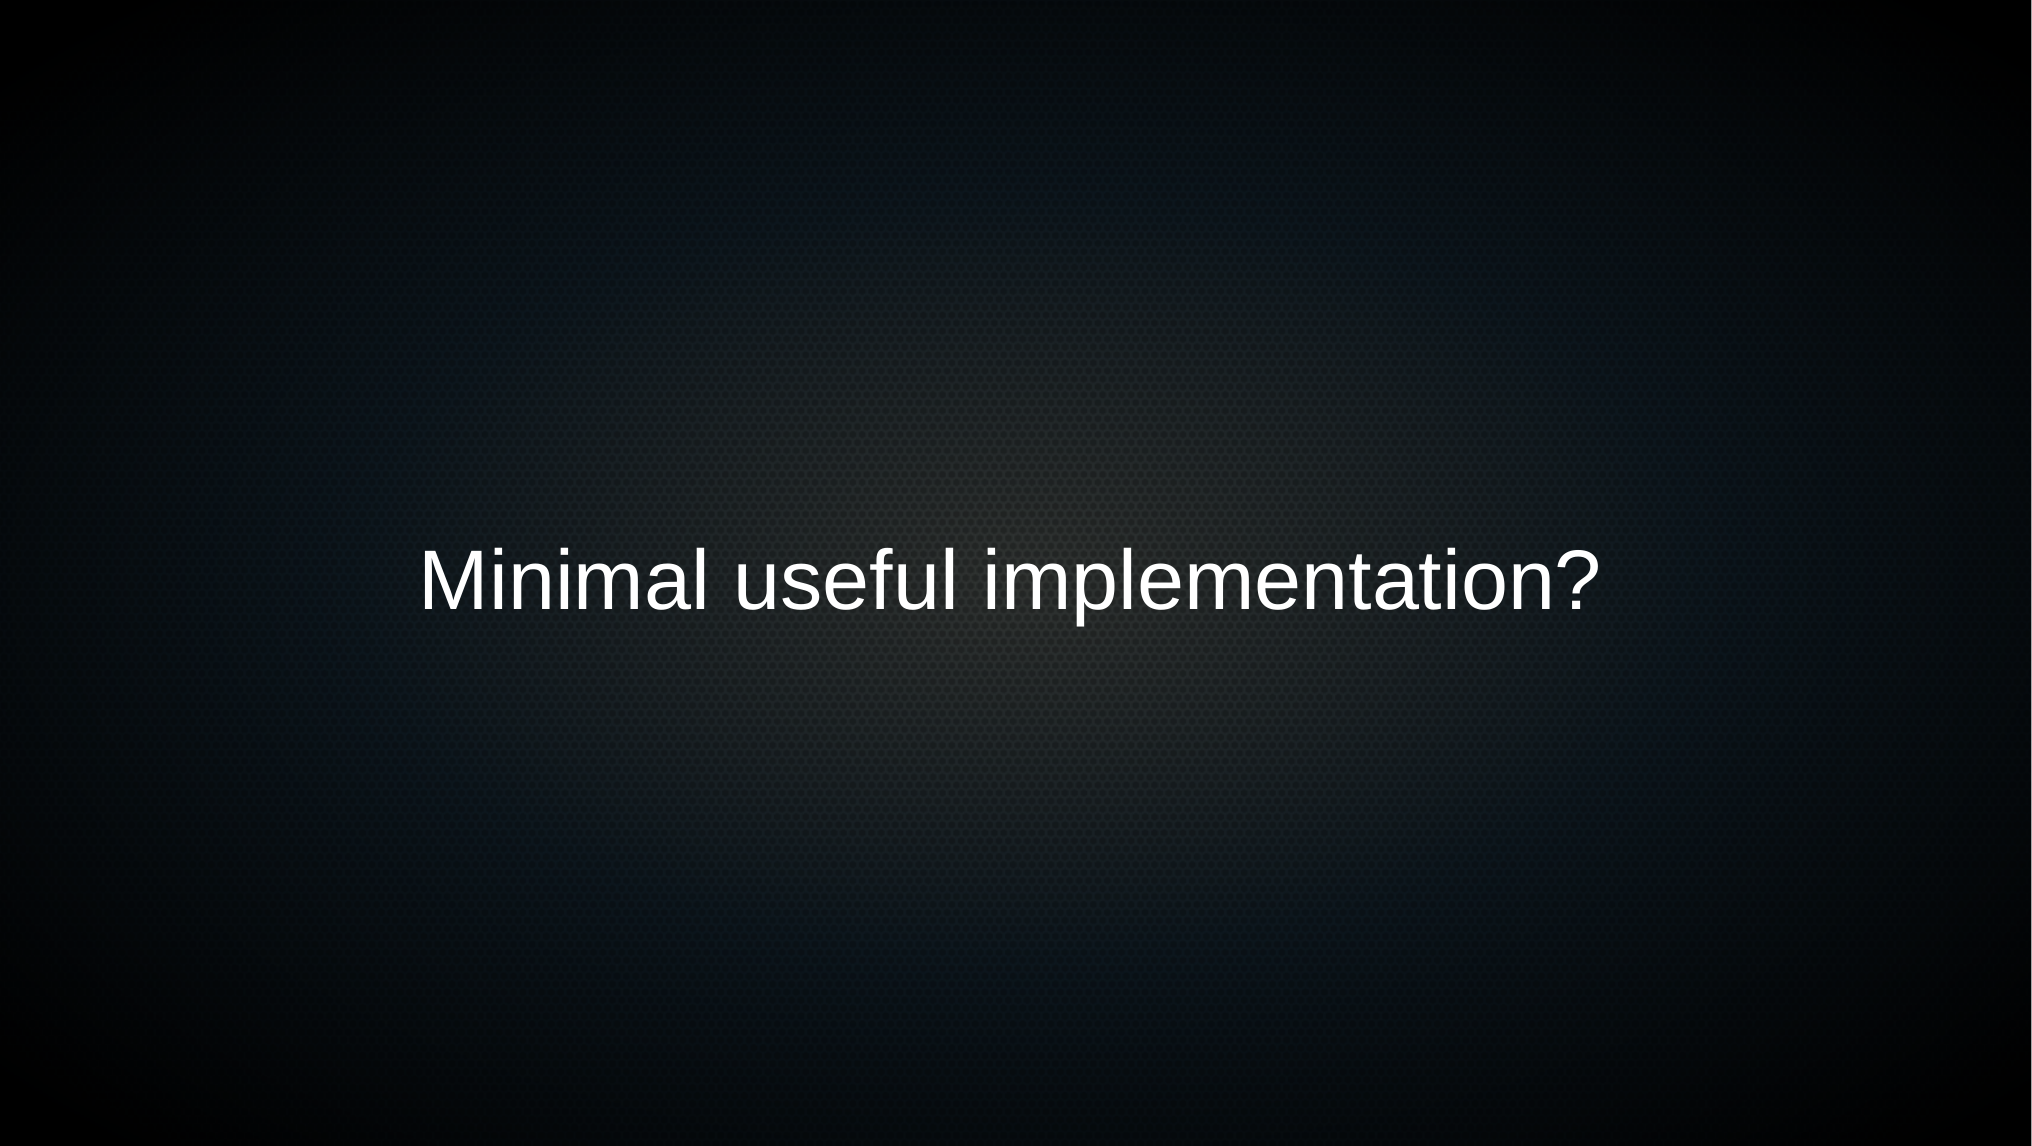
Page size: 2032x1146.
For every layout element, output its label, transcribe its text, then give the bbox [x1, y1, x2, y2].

picture [0, 0, 2032, 1146]
title Minimal useful implementation? [96, 484, 1926, 676]
